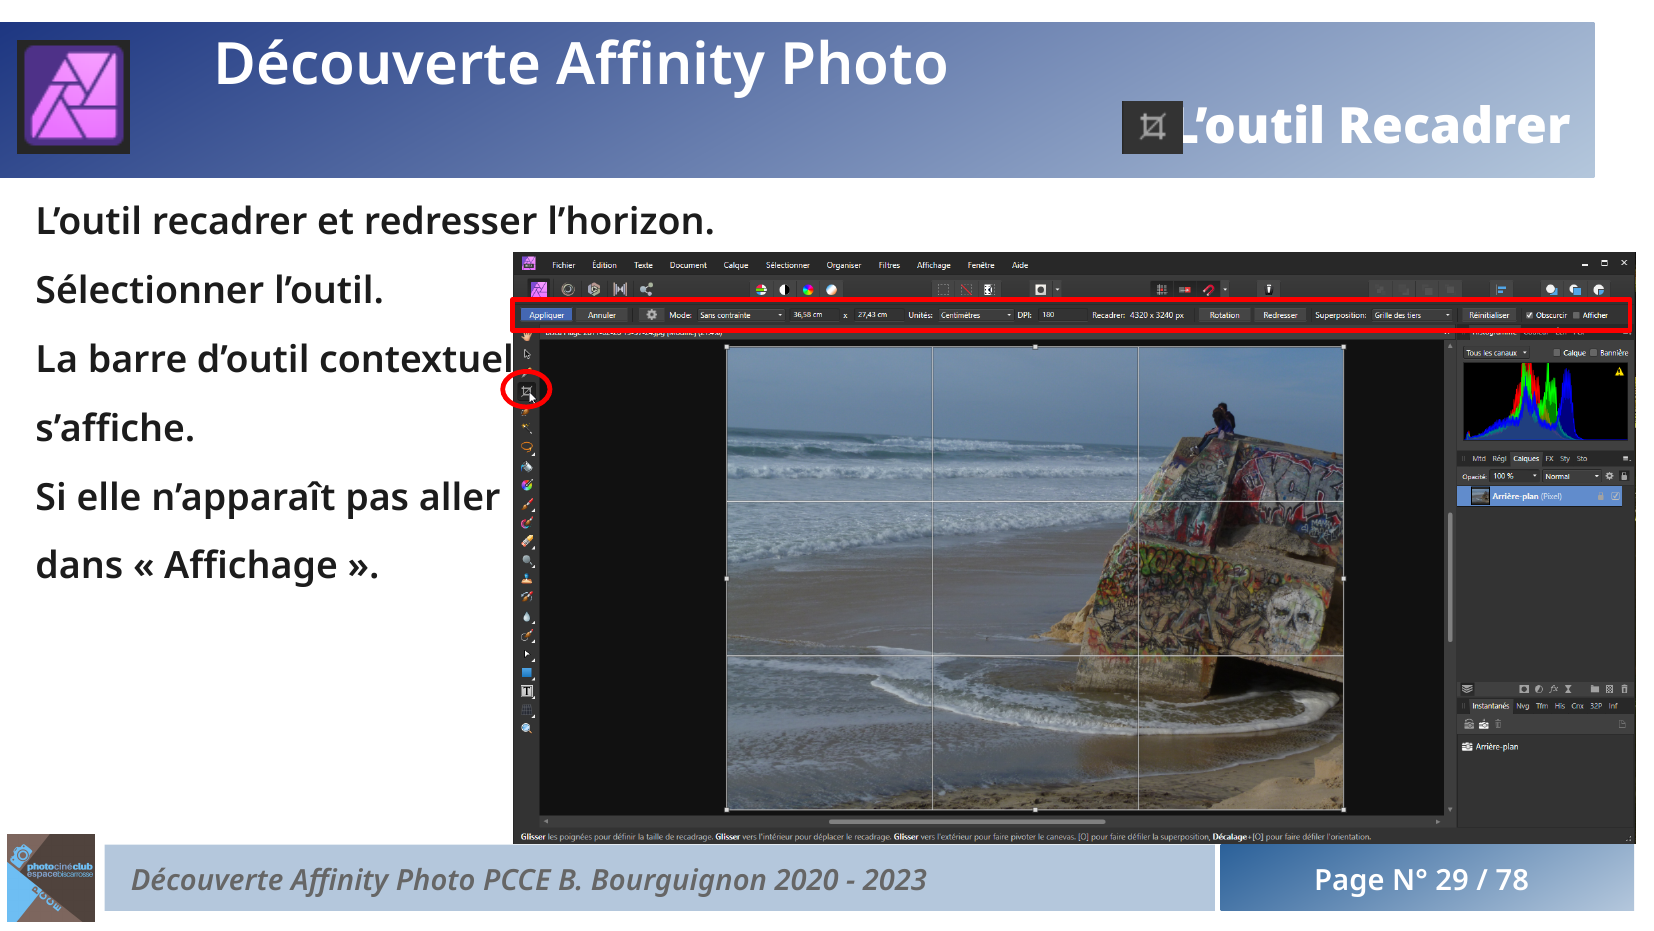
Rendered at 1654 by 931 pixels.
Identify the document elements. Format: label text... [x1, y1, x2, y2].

picture [513, 252, 1636, 844]
picture [515, 302, 1628, 328]
picture [1122, 101, 1183, 154]
picture [17, 40, 130, 154]
title L’outil Recadrer [874, 47, 1571, 158]
picture [7, 834, 95, 922]
list L’outil recadrer et redresser l’horizon. Sélectionner l’outil. La barre d’outil contextuelle s’affiche. Si elle n’apparaît pas aller dans « Affichage ». [35, 194, 1542, 802]
picture [513, 374, 547, 404]
